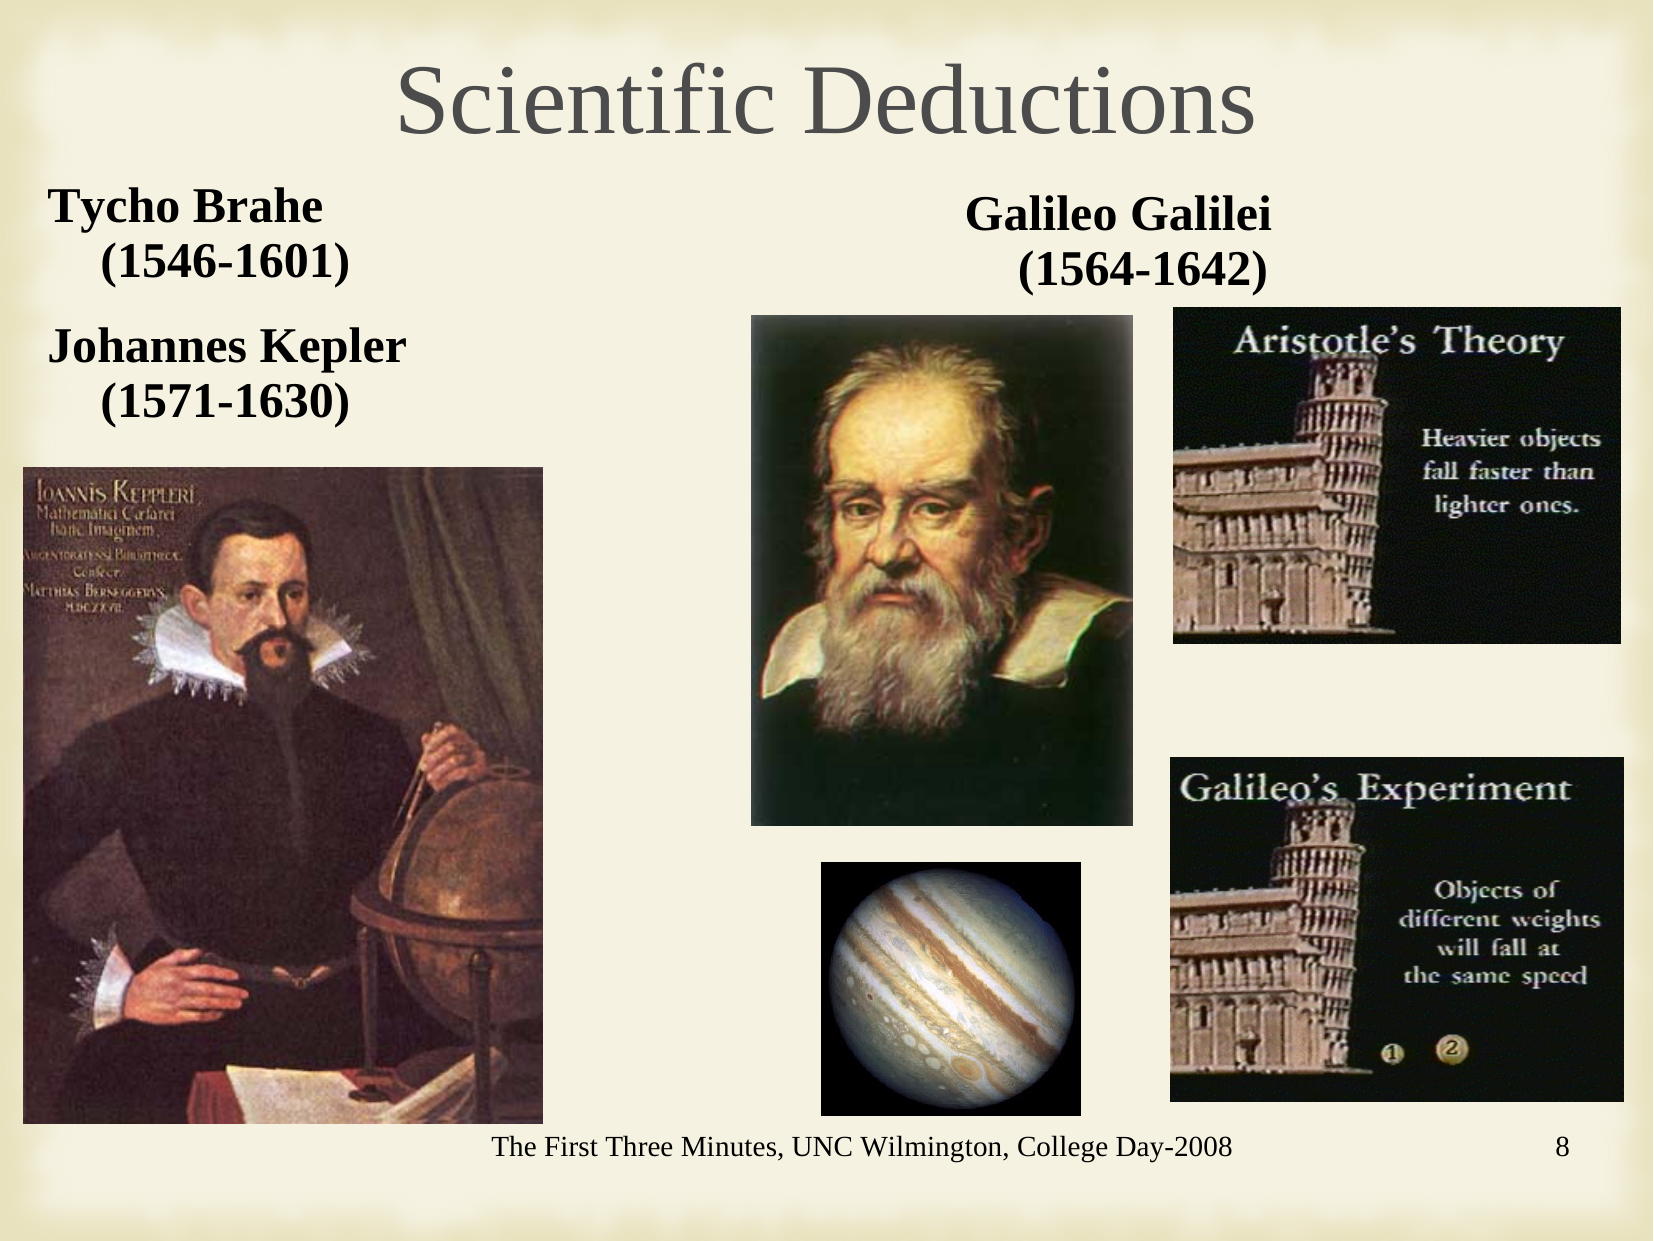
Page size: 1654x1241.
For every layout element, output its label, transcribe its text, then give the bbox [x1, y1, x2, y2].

list Tycho Brahe (1546-1601) Johannes Kepler (1571-1630) [29, 178, 537, 443]
picture [0, 0, 1654, 1241]
list Galileo Galilei (1564-1642) [946, 185, 1342, 346]
title Scientific Deductions [82, 3, 1571, 197]
